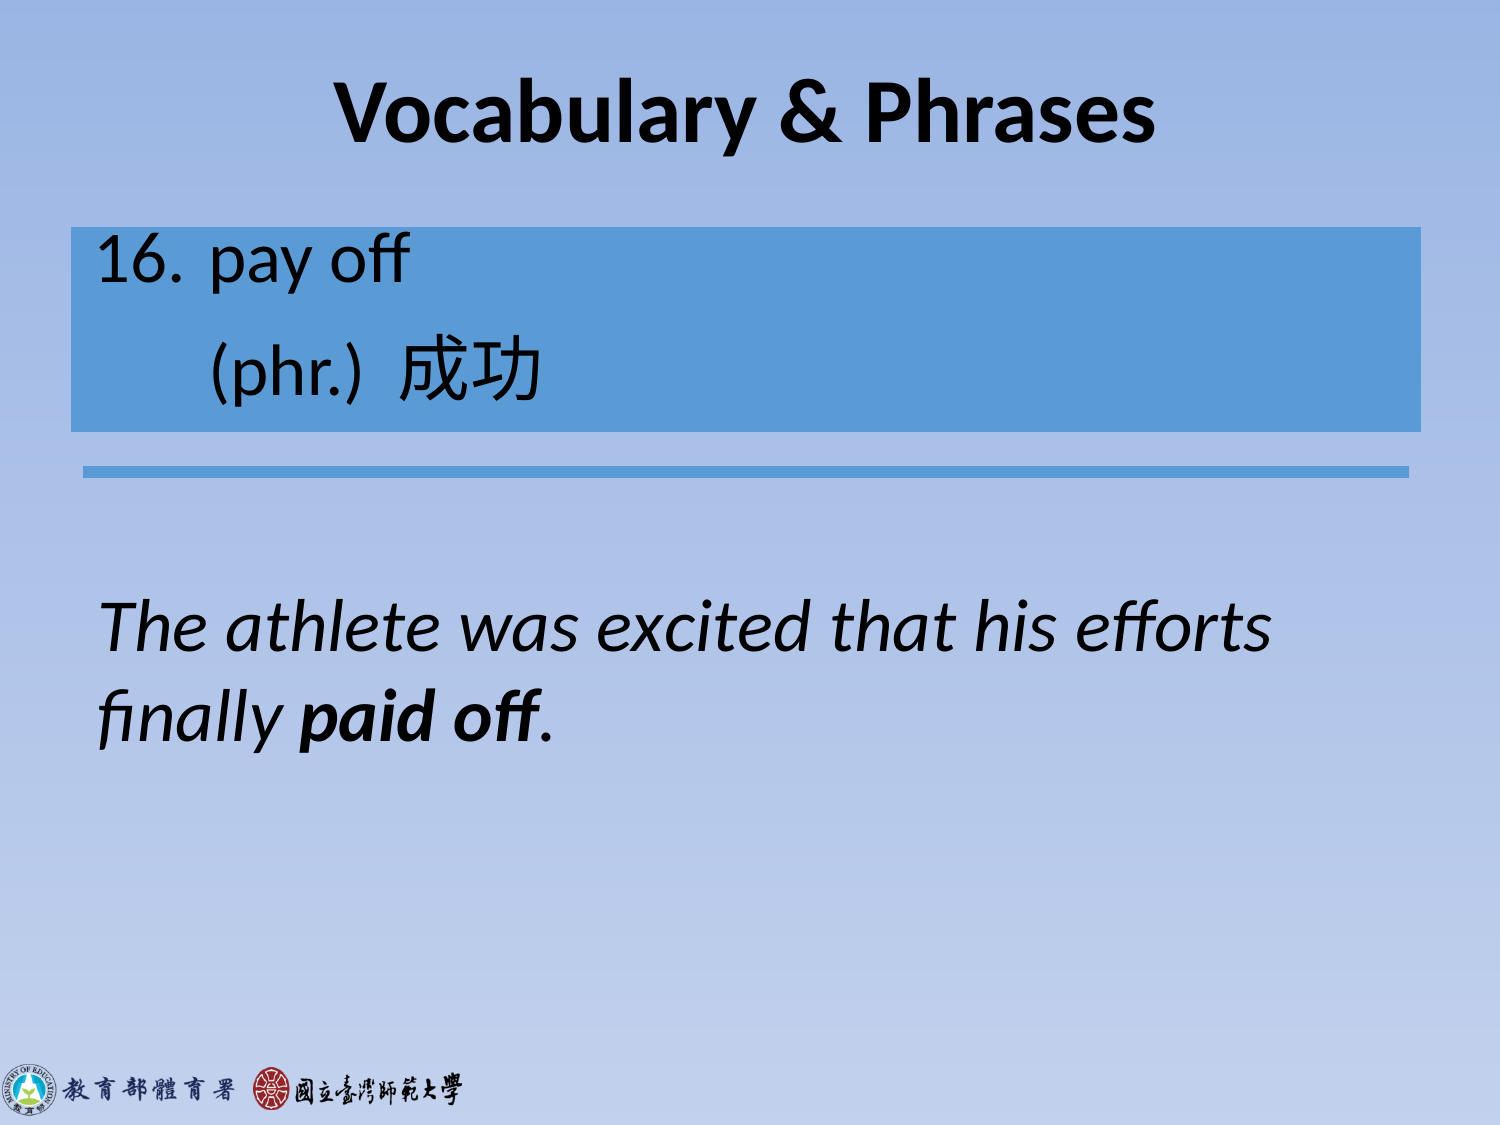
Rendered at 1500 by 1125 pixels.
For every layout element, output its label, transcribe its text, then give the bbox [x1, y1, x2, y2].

text_box [83, 466, 1409, 478]
table_cell [71, 311, 209, 432]
table_cell (phr.) 成功 [209, 311, 1421, 432]
text_box The athlete was excited that his efforts finally paid off. [82, 568, 1433, 766]
title Vocabulary & Phrases [70, 11, 1421, 200]
table_header 16. [71, 227, 209, 311]
table_header pay off [209, 227, 1421, 311]
